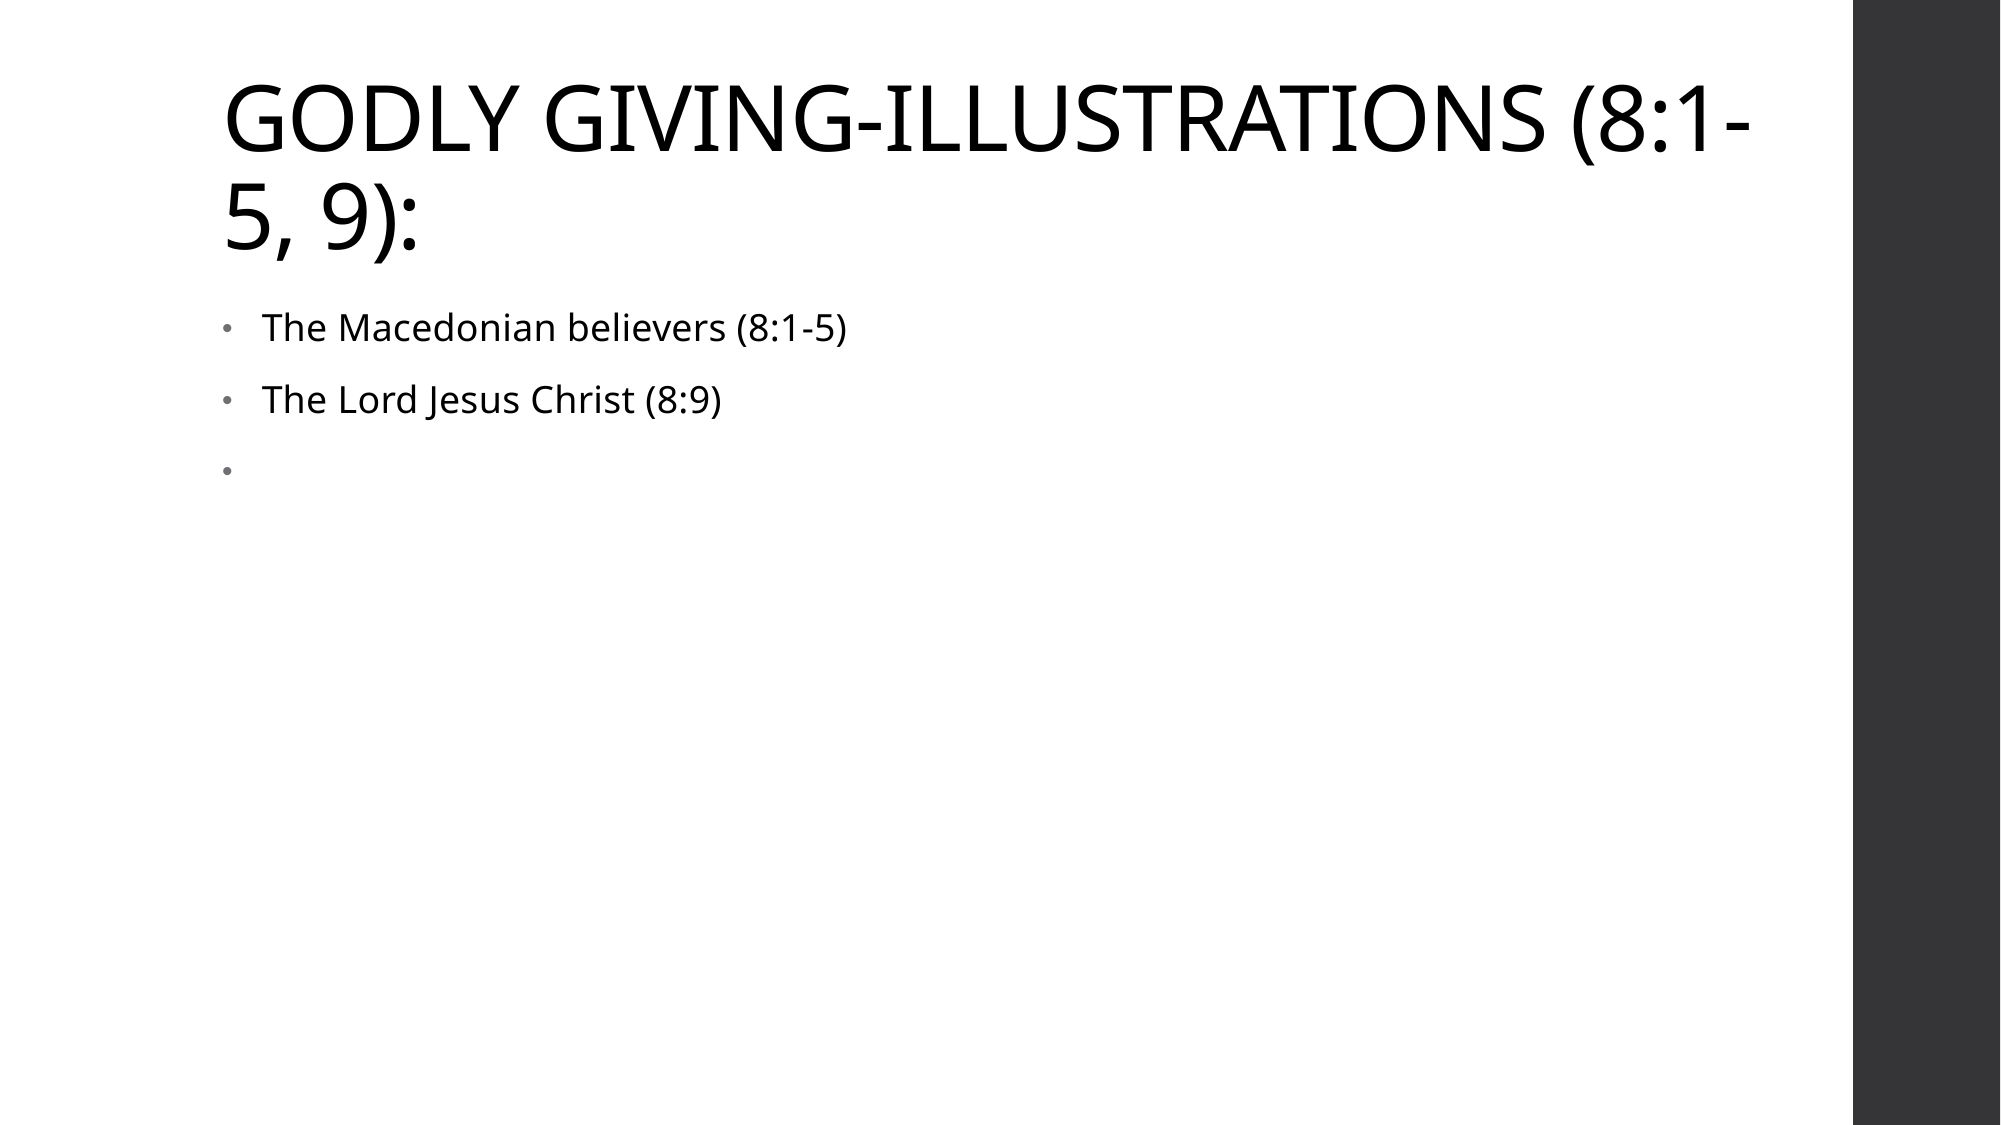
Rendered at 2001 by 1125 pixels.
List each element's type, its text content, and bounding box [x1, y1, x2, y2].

list The Macedonian believers (8:1-5) The Lord Jesus Christ (8:9) [206, 299, 1617, 1014]
title GODLY GIVING-ILLUSTRATIONS (8:1-5, 9): [206, 60, 1797, 278]
